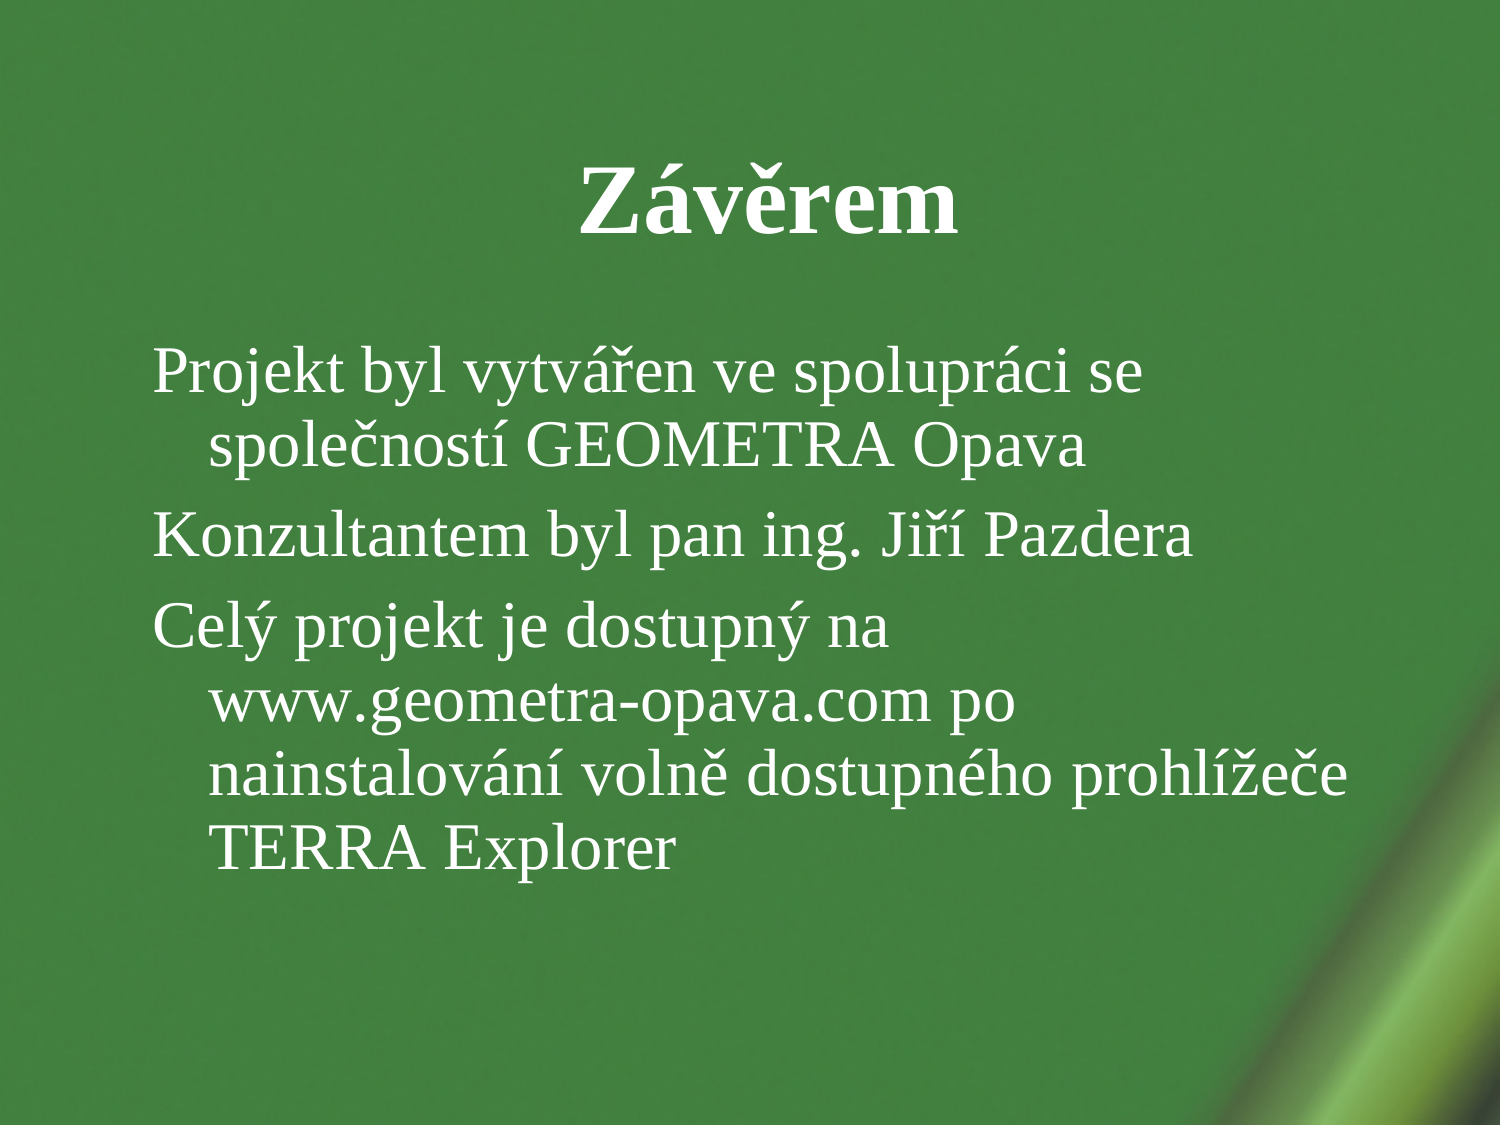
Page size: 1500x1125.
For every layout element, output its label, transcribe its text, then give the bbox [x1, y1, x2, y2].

title Závěrem [499, 112, 1038, 288]
picture [0, 0, 1500, 1125]
list Projekt byl vytvářen ve spolupráci se společností GEOMETRA Opava Konzultantem byl pan ing. Jiří Pazdera Celý projekt je dostupný na www.geometra-opava.com po nainstalování volně dostupného prohlížeče TERRA Explorer [137, 324, 1375, 1004]
